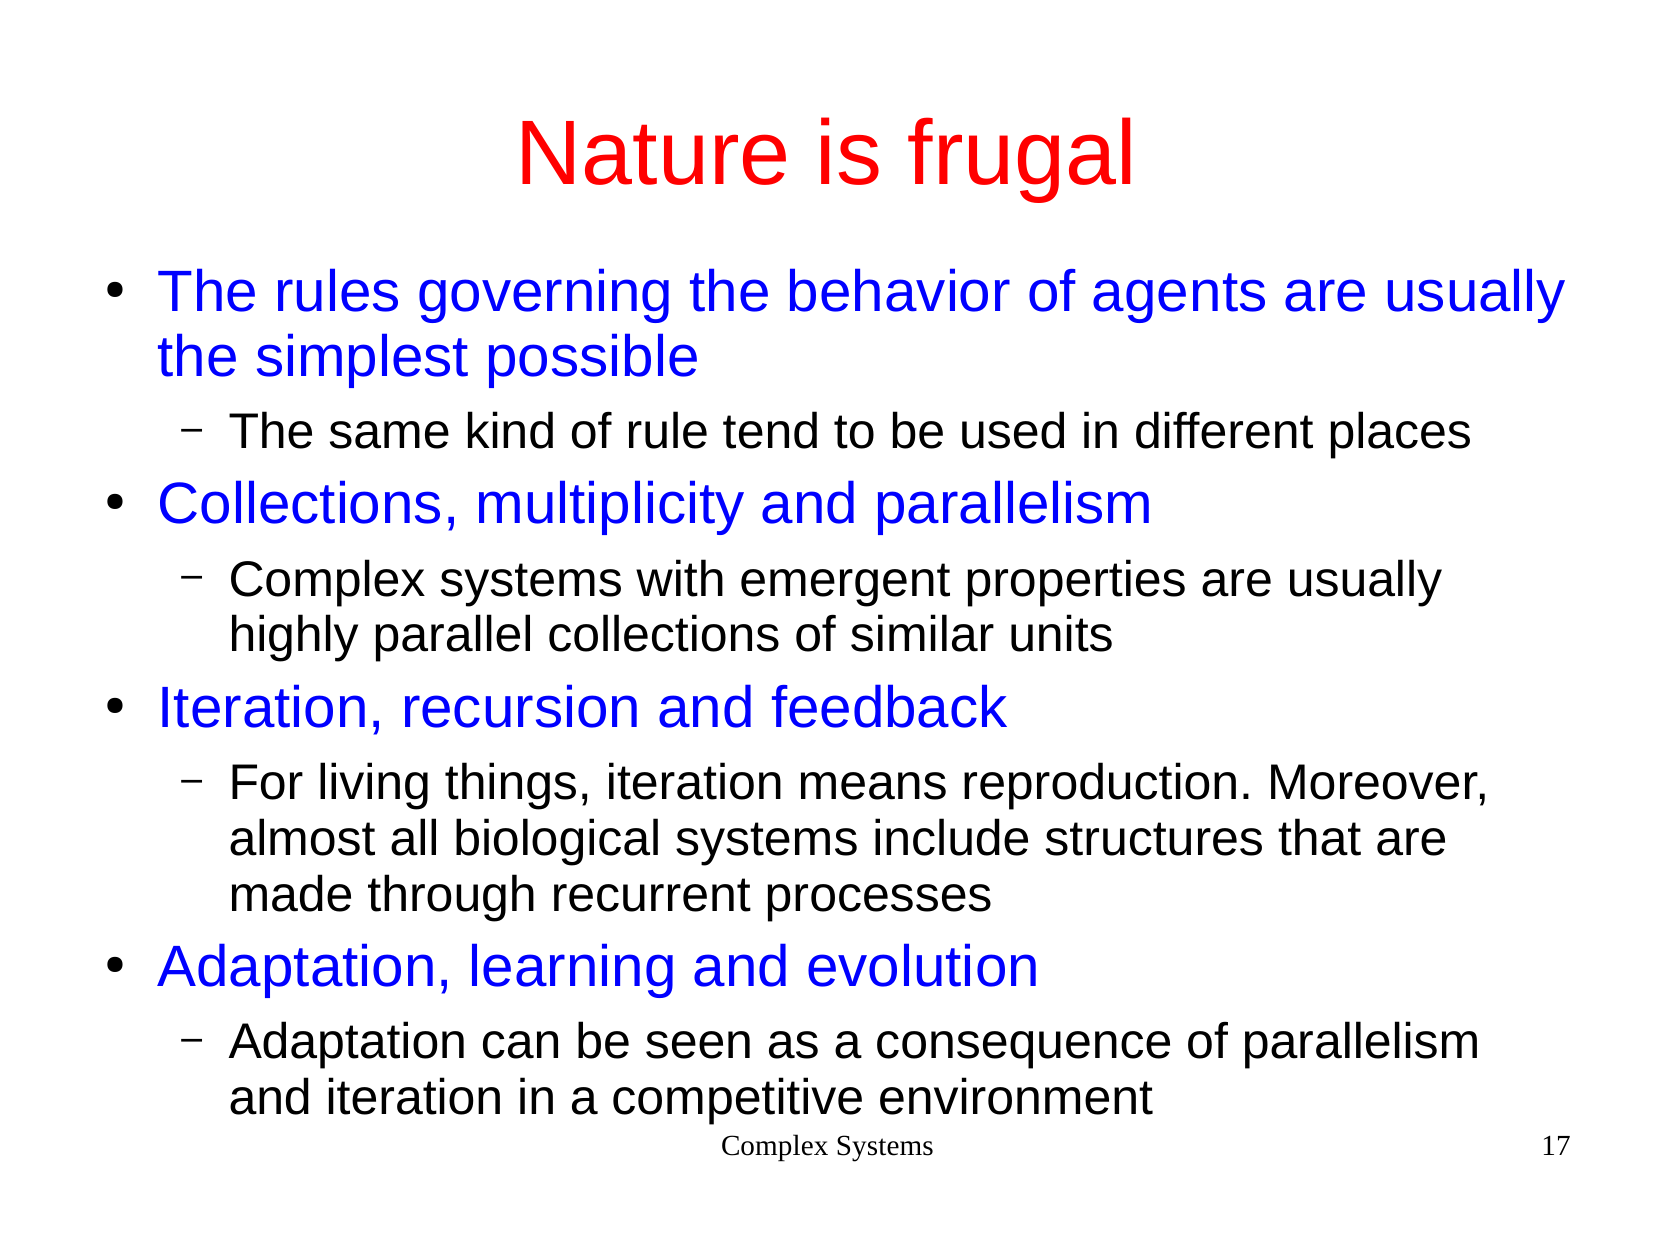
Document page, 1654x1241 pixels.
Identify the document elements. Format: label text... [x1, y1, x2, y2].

title Nature is frugal [82, 49, 1571, 257]
list The rules governing the behavior of agents are usually the simplest possible The same kind of rule tend to be used in different places Collections, multiplicity and parallelism Complex systems with emergent properties are usually highly parallel collections of similar units Iteration, recursion and feedback For living things, iteration means reproduction. Moreover, almost all biological systems include structures that are made through recurrent processes Adaptation, learning and evolution Adaptation can be seen as a consequence of parallelism and iteration in a competitive environment [86, 258, 1576, 1126]
